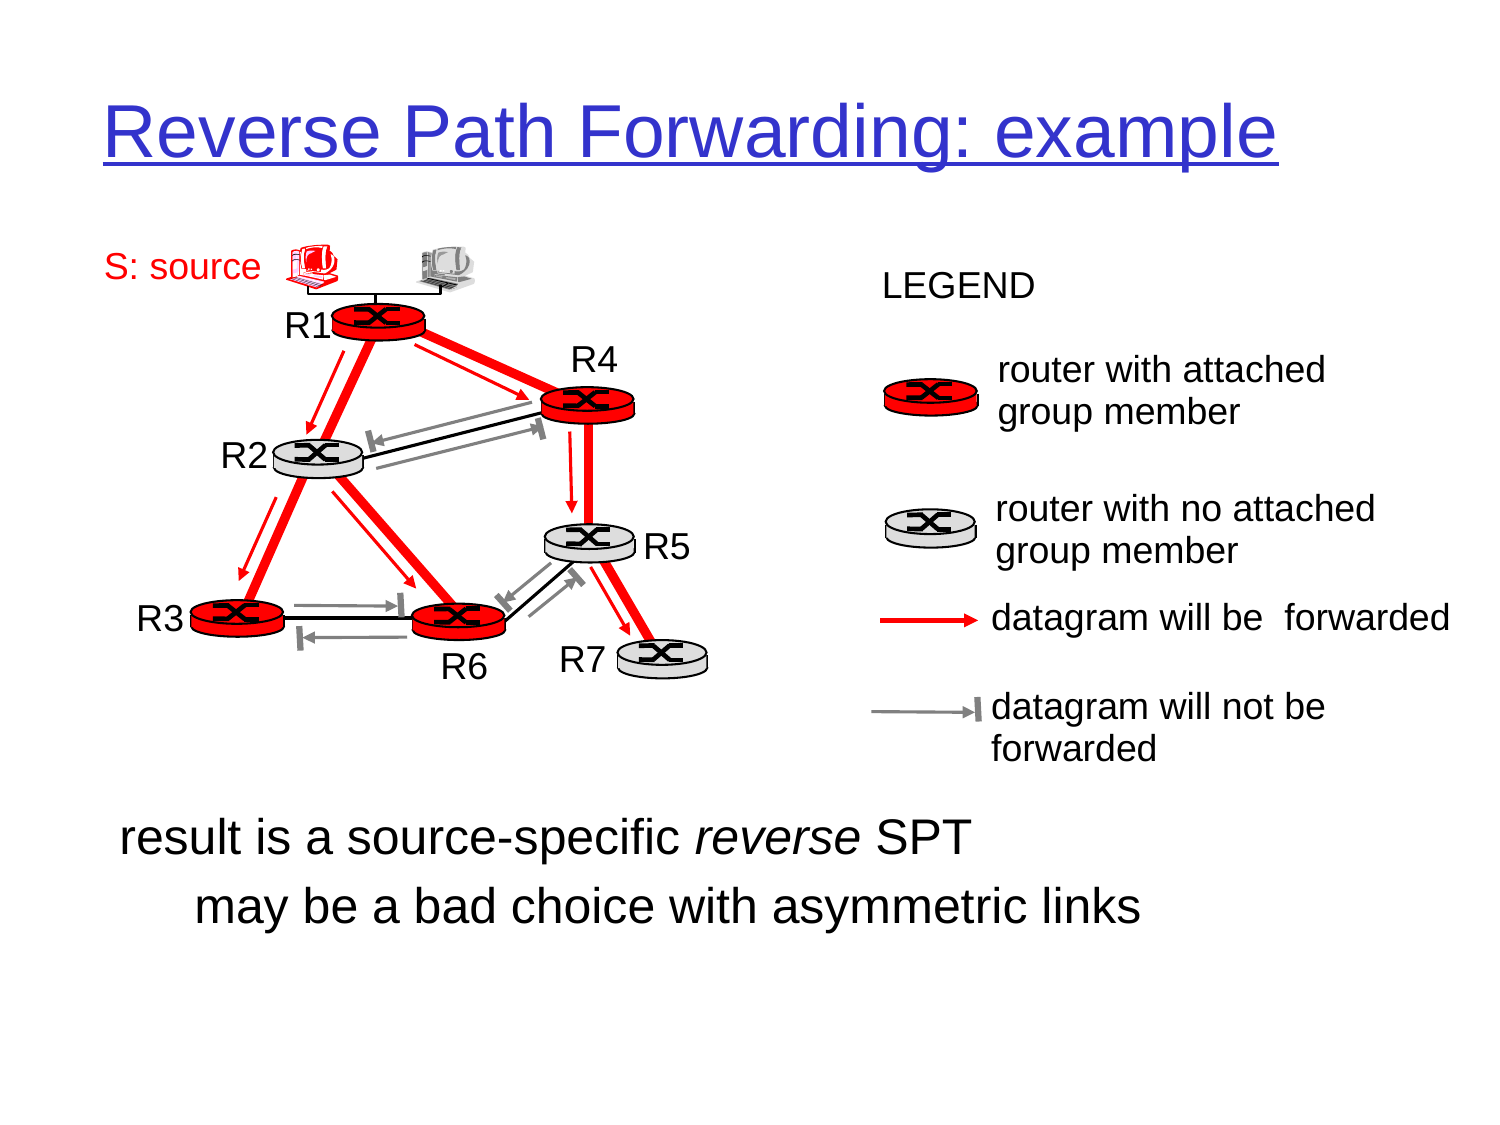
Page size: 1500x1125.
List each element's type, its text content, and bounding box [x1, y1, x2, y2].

text_box datagram will be forwarded [976, 588, 1474, 647]
text_box R7 [543, 631, 622, 689]
text_box R6 [425, 638, 504, 696]
text_box datagram will not be forwarded [976, 678, 1352, 778]
text_box result is a source-specific reverse SPT may be a bad choice with asymmetric links [104, 802, 1417, 965]
text_box [540, 389, 635, 424]
text_box R4 [555, 331, 634, 389]
text_box [544, 524, 628, 563]
title Reverse Path Forwarding: example [87, 37, 1363, 225]
text_box [347, 303, 425, 341]
text_box [411, 603, 505, 638]
text_box LEGEND [867, 256, 1051, 315]
text_box [284, 439, 363, 479]
text_box R5 [628, 517, 706, 576]
text_box S: source [89, 237, 278, 296]
text_box [285, 244, 339, 290]
text_box R1 [269, 297, 347, 355]
text_box router with attached group member [982, 341, 1342, 441]
text_box [884, 379, 978, 416]
text_box R2 [205, 426, 284, 485]
text_box router with no attached group member [980, 479, 1392, 580]
text_box [415, 246, 475, 293]
text_box R3 [121, 590, 200, 648]
text_box [885, 509, 975, 548]
text_box [200, 600, 284, 637]
text_box [622, 640, 708, 679]
